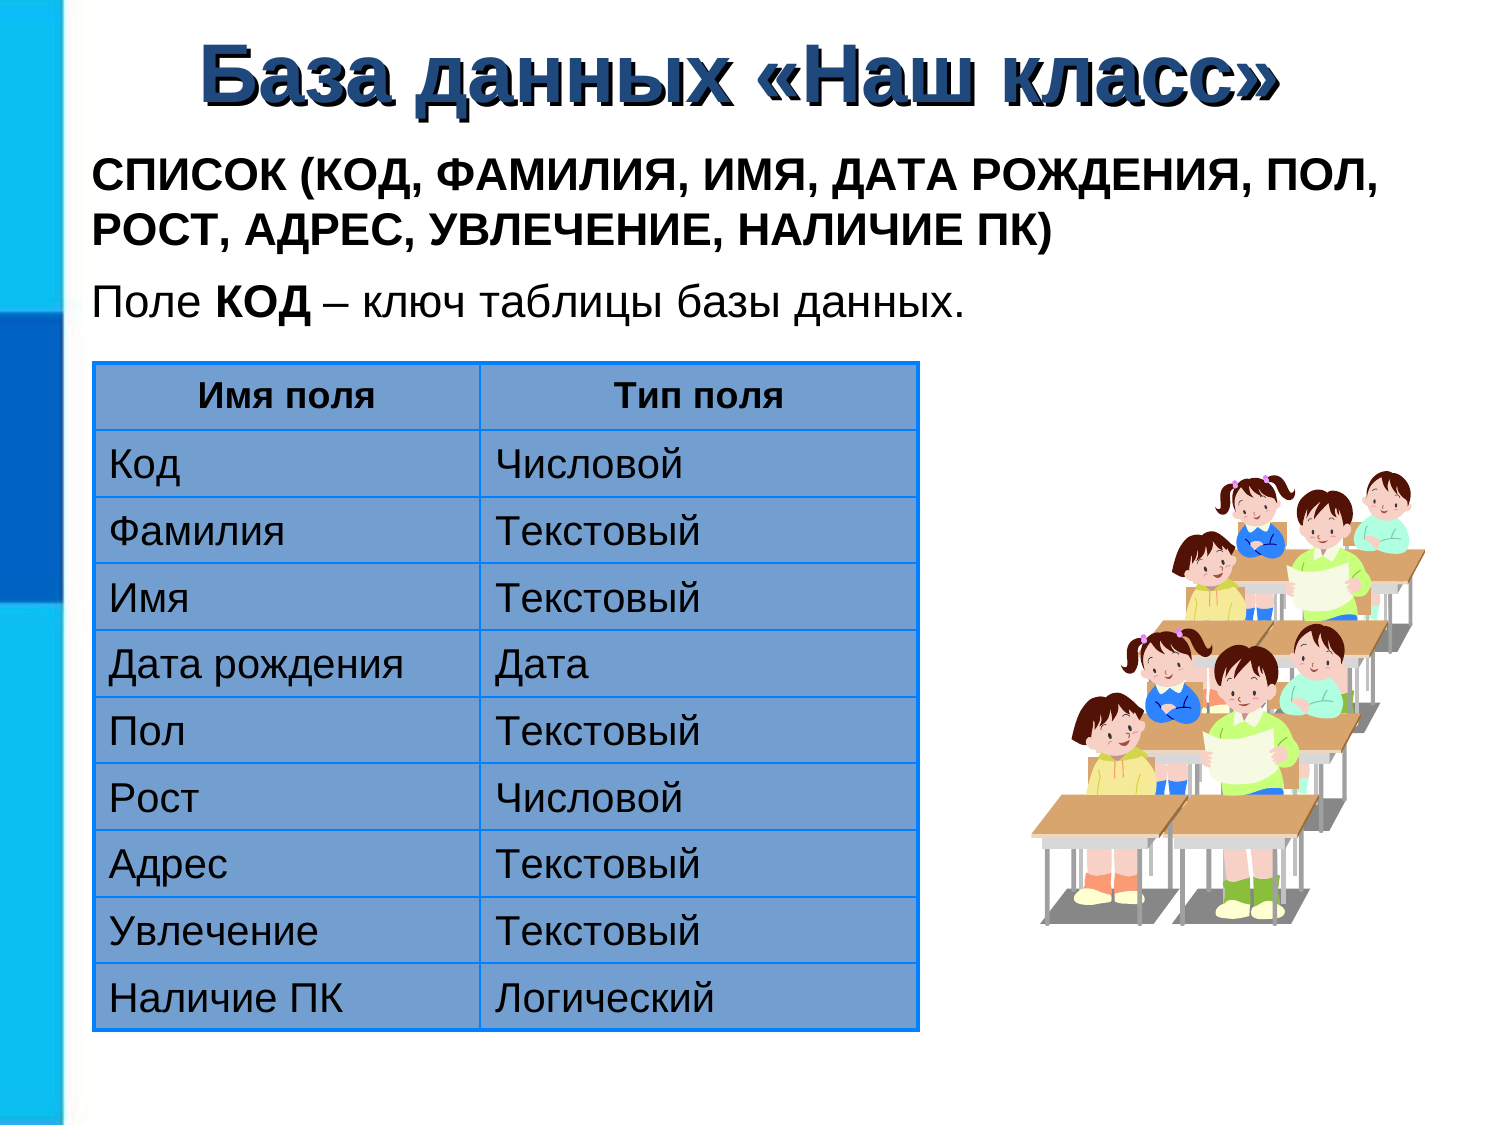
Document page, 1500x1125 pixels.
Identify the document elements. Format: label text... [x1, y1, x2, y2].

table_header Имя поля [96, 365, 479, 429]
table_cell Увлечение [96, 898, 479, 962]
table_cell Числовой [481, 764, 916, 829]
table_cell Рост [96, 764, 479, 829]
table_cell Пол [96, 698, 479, 762]
table_cell Фамилия [96, 498, 479, 562]
table_cell Код [96, 431, 479, 496]
table_cell Текстовый [481, 831, 916, 896]
table_cell Имя [96, 564, 479, 629]
table_cell Логический [481, 964, 916, 1028]
table_cell Текстовый [481, 698, 916, 762]
table_cell Дата [481, 631, 916, 696]
table_header Тип поля [481, 365, 916, 429]
text_box База данных «Наш класс» [76, 31, 1425, 126]
table_cell Текстовый [481, 564, 916, 629]
table_cell Наличие ПК [96, 964, 479, 1028]
table_cell Числовой [481, 431, 916, 496]
table_cell Текстовый [481, 498, 916, 562]
table_cell Адрес [96, 831, 479, 896]
table_cell Дата рождения [96, 631, 479, 696]
table_cell Текстовый [481, 898, 916, 962]
picture [0, 0, 1500, 1125]
text_box СПИСОК (КОД, ФАМИЛИЯ, ИМЯ, ДАТА РОЖДЕНИЯ, ПОЛ, РОСТ, АДРЕС, УВЛЕЧЕНИЕ, НАЛИЧИЕ ПК) Поле КОД – ключ таблицы базы данных. [76, 137, 1447, 335]
